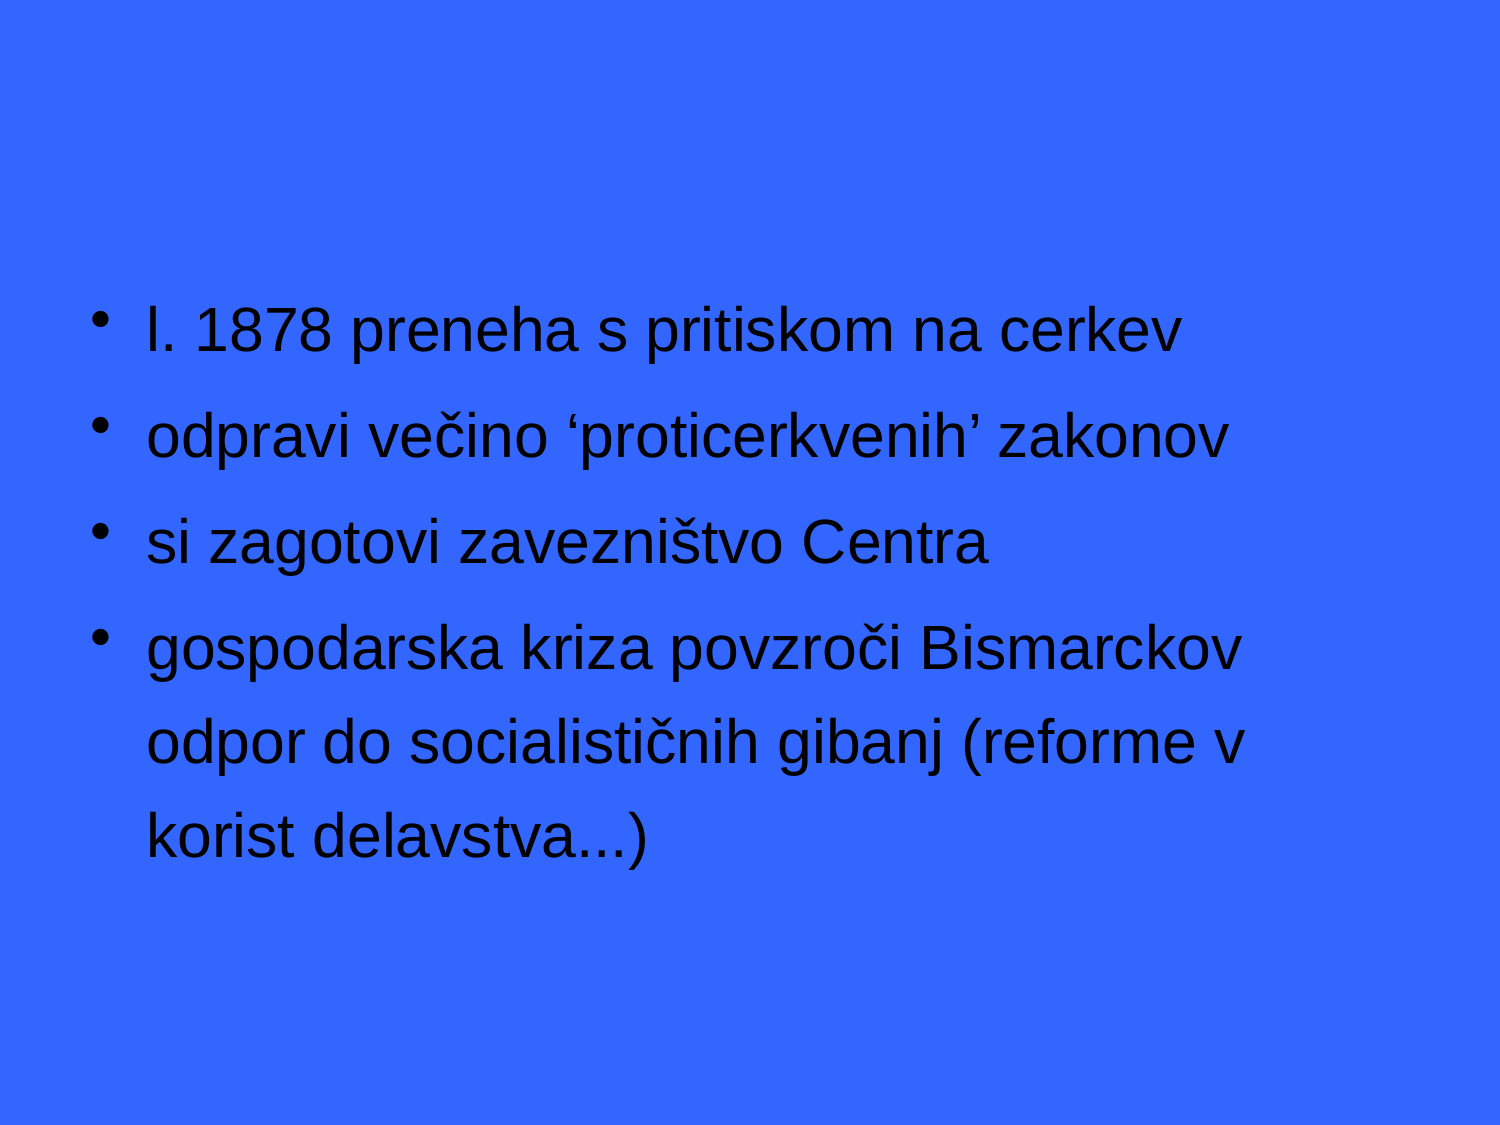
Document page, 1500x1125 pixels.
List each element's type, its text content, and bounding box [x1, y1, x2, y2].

list l. 1878 preneha s pritiskom na cerkev odpravi večino ‘proticerkvenih’ zakonov si zagotovi zavezništvo Centra gospodarska kriza povzroči Bismarckov odpor do socialističnih gibanj (reforme v korist delavstva...) [75, 262, 1425, 1005]
